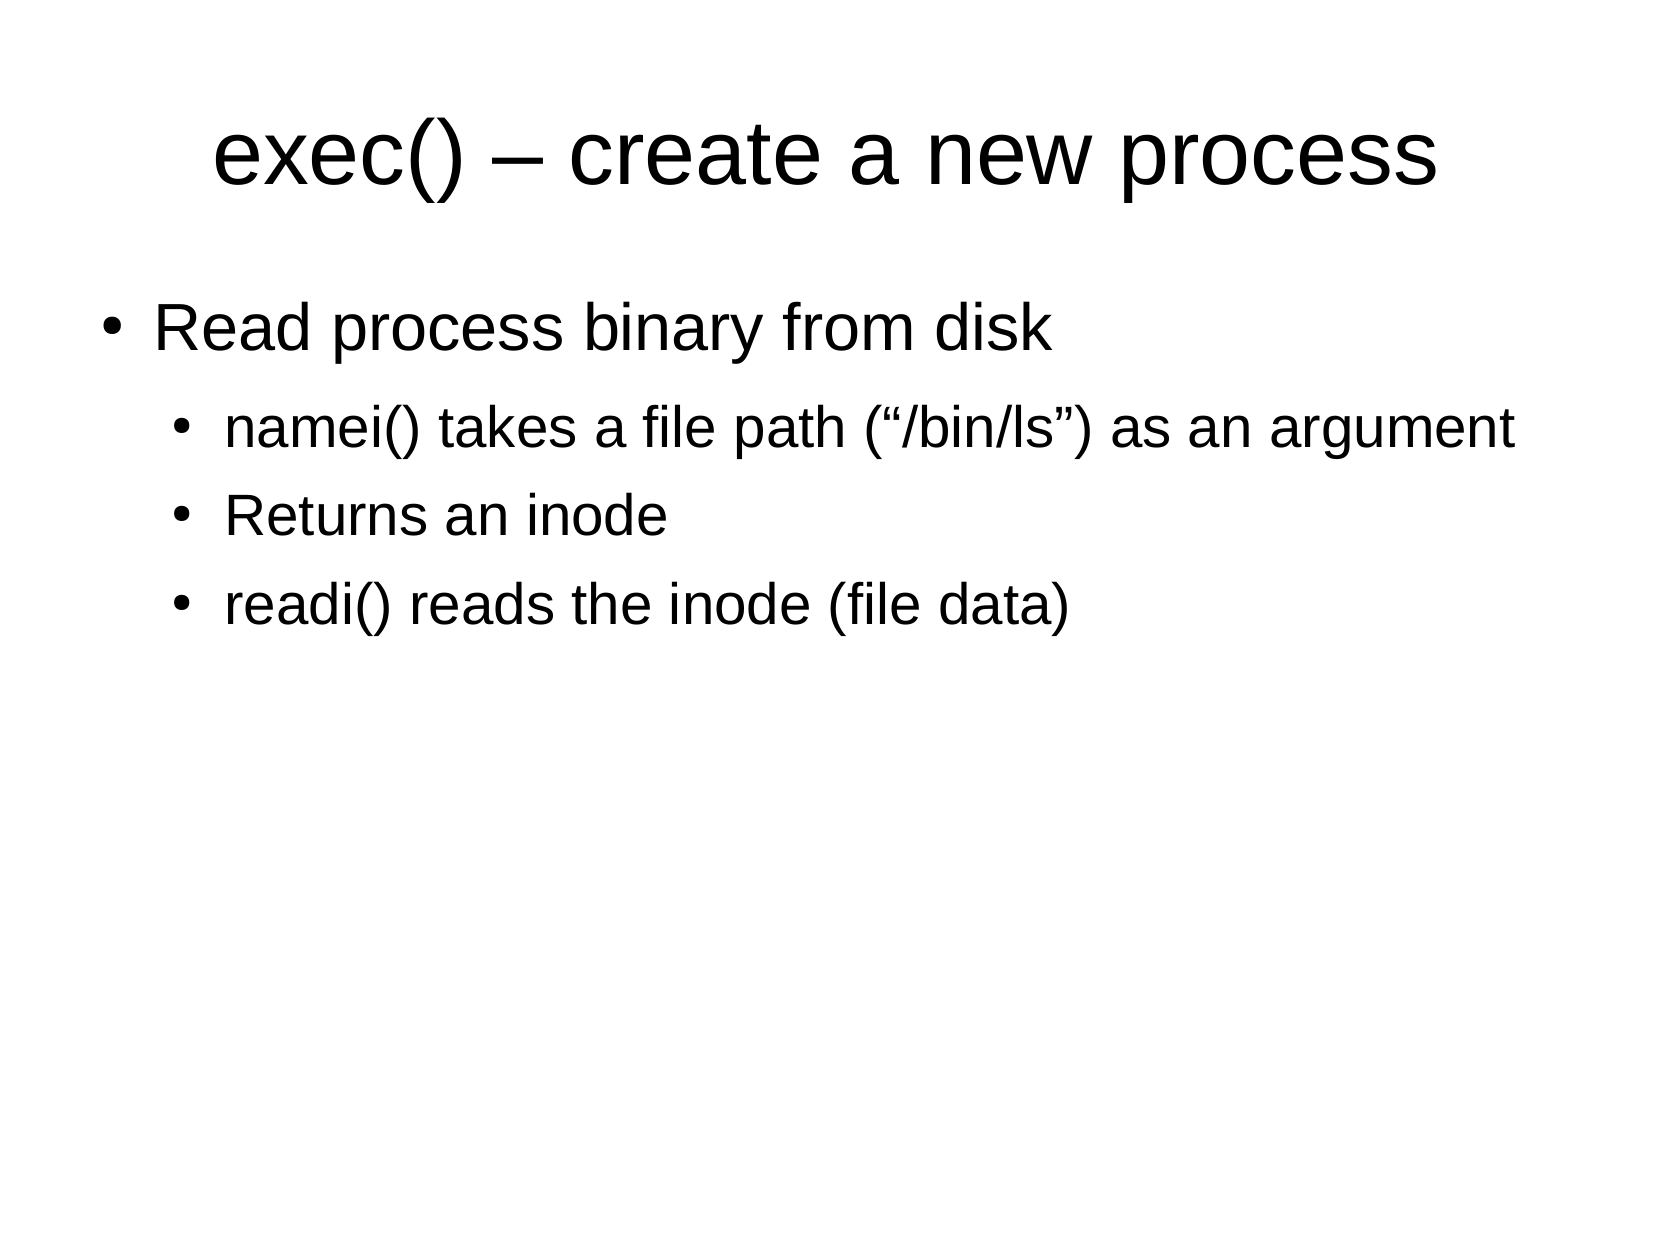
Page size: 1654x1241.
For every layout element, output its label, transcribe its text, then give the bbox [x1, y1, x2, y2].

title exec() – create a new process [82, 49, 1571, 257]
list Read process binary from disk namei() takes a file path (“/bin/ls”) as an argument Returns an inode readi() reads the inode (file data) [82, 290, 1571, 1010]
